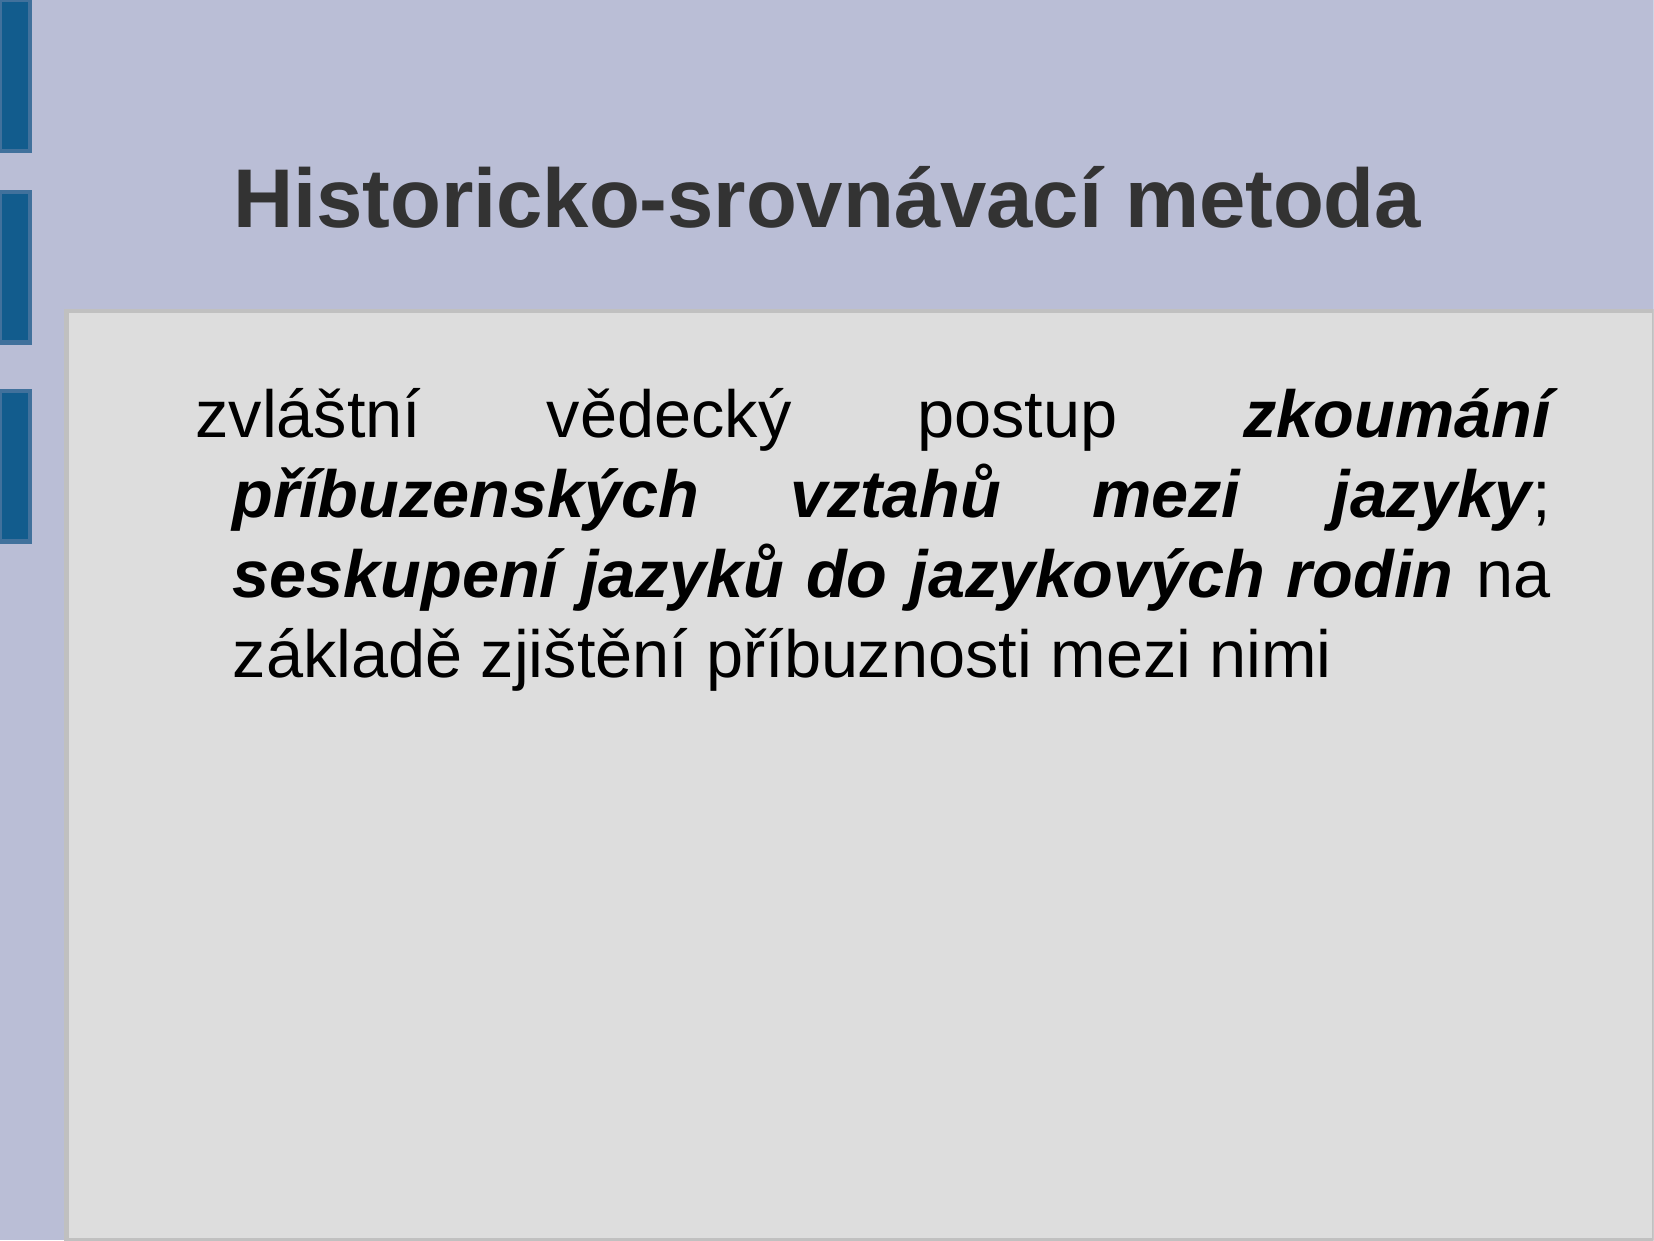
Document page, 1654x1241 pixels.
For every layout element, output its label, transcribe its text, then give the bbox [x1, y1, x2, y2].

list zvláštní vědecký postup zkoumání příbuzenských vztahů mezi jazyky; seskupení jazyků do jazykových rodin na základě zjištění příbuznosti mezi nimi [82, 290, 1571, 1109]
title Historicko-srovnávací metoda [121, 91, 1534, 290]
